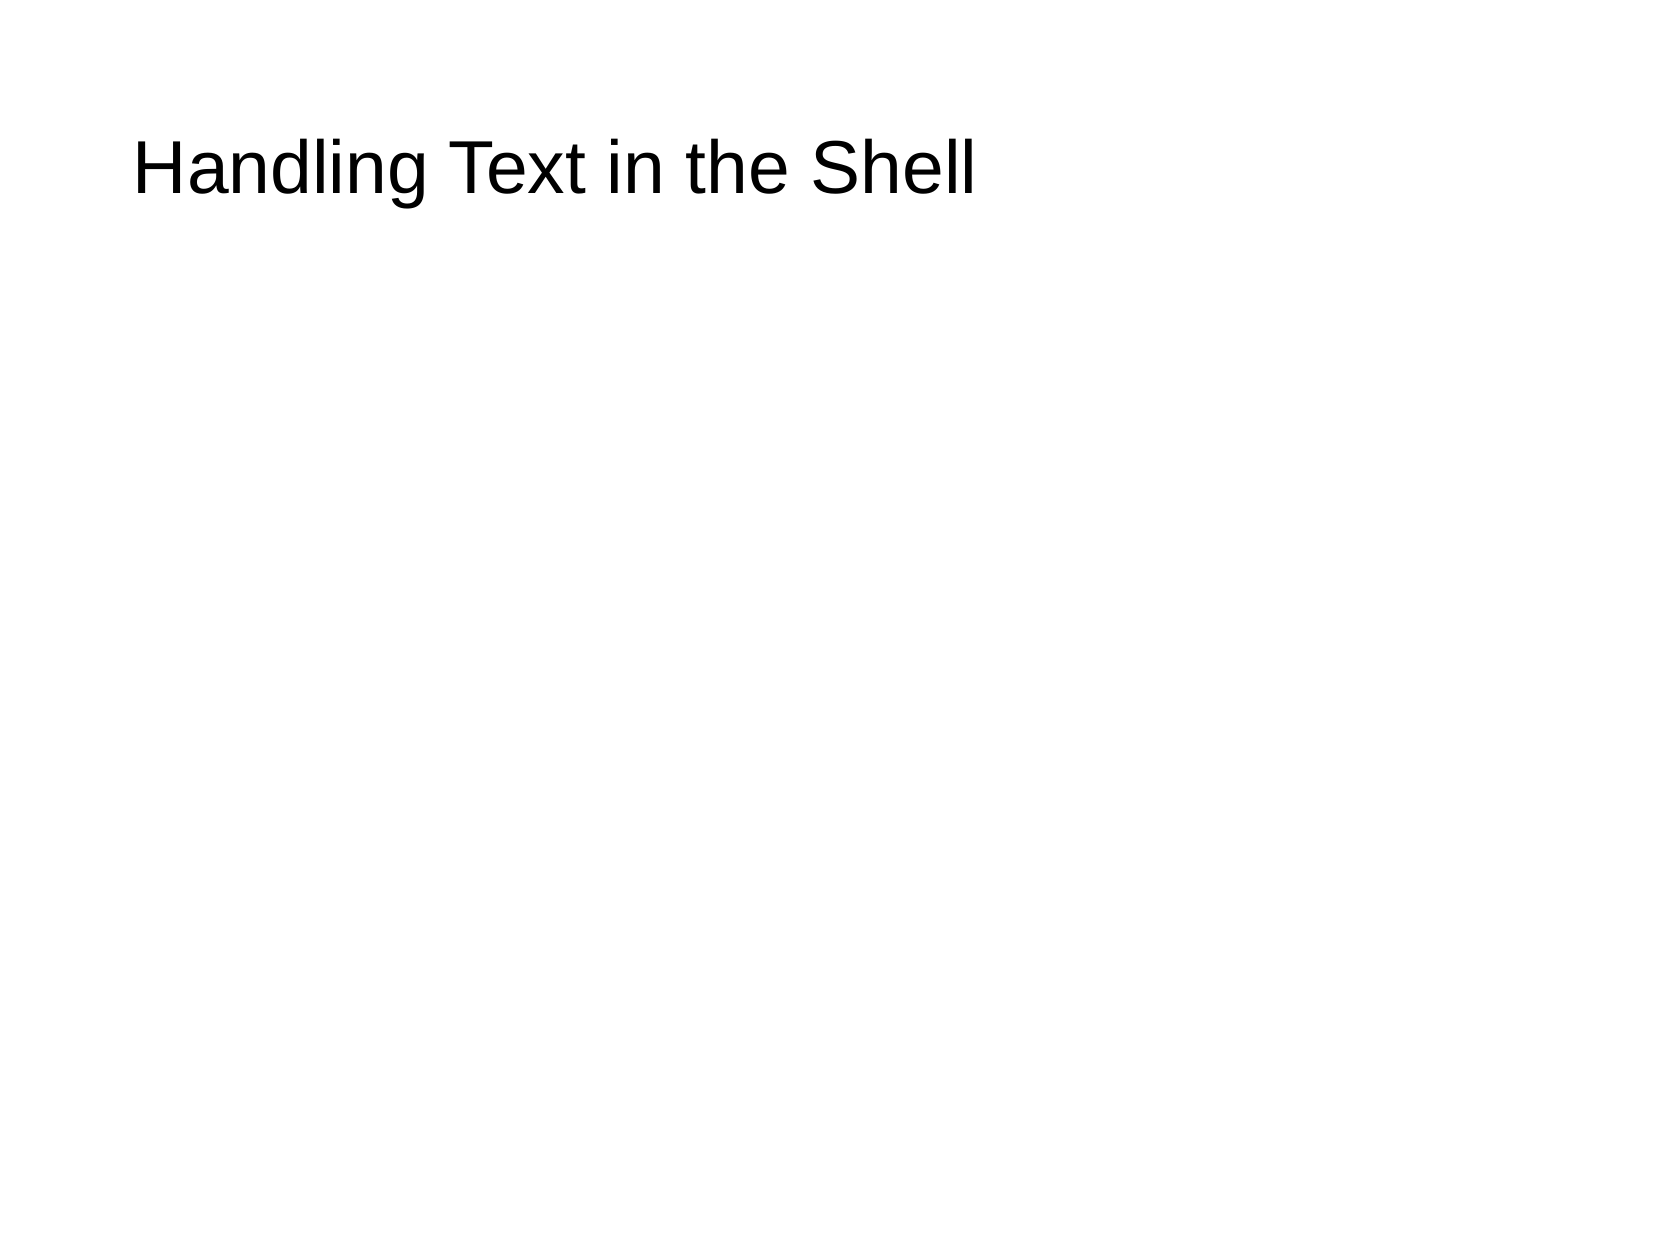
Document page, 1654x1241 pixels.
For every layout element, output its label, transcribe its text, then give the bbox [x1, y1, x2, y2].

text_box Handling Text in the Shell [118, 118, 1565, 217]
